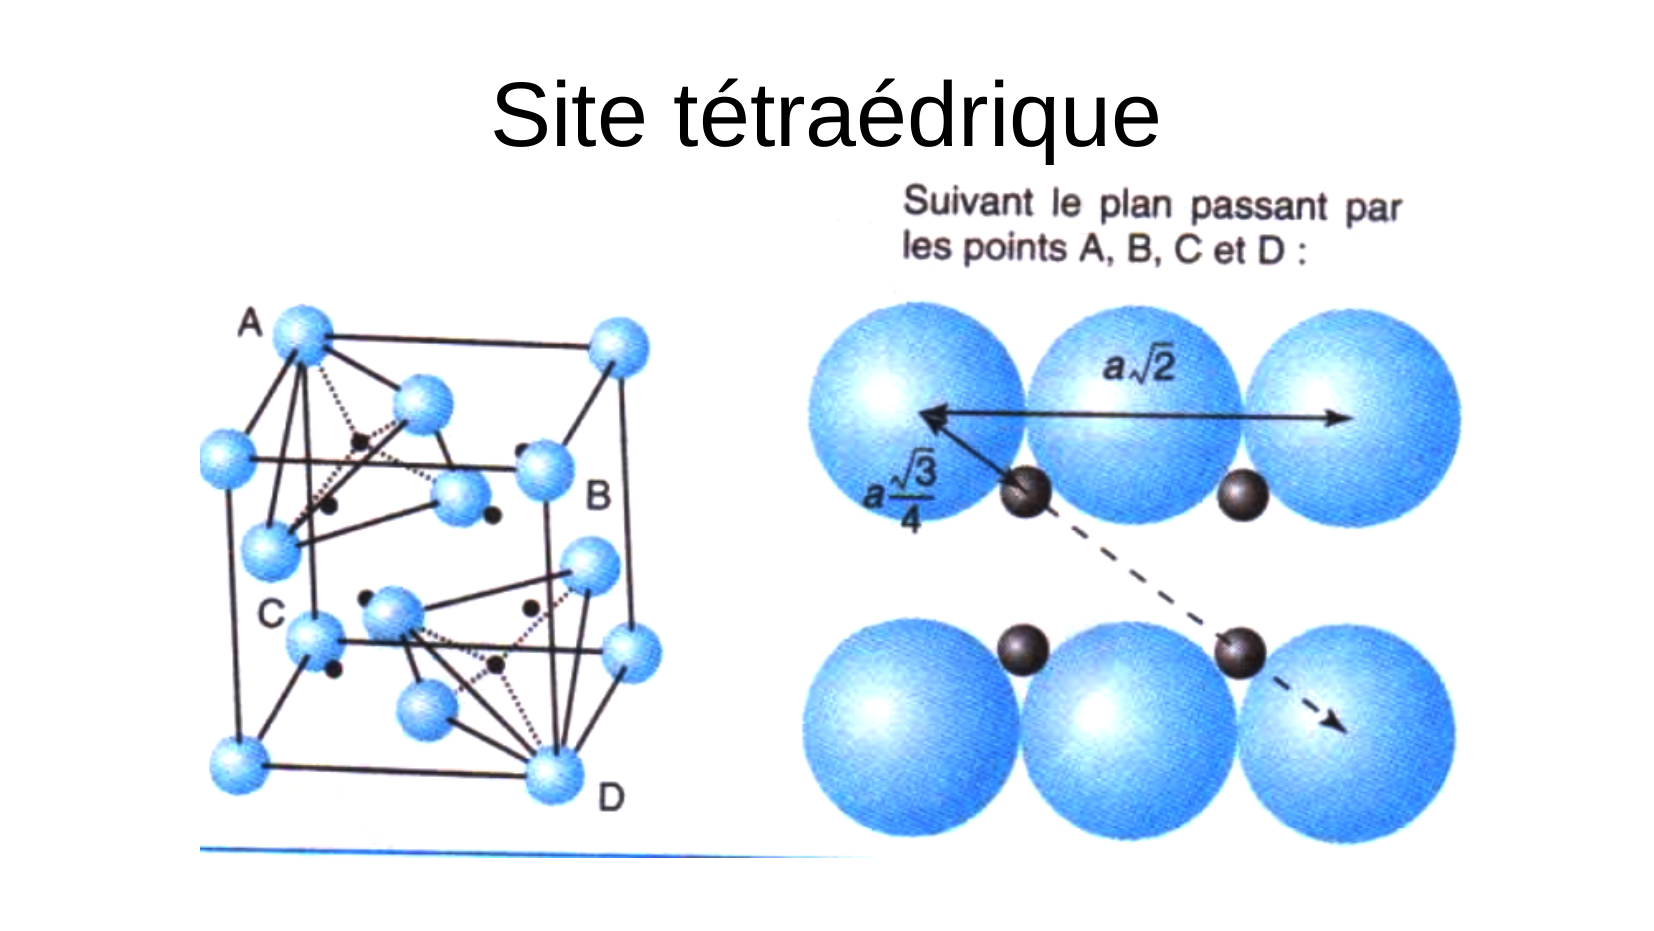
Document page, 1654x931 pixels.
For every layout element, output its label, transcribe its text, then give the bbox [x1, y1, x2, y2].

picture [200, 177, 1467, 858]
title Site tétraédrique [82, 37, 1571, 193]
